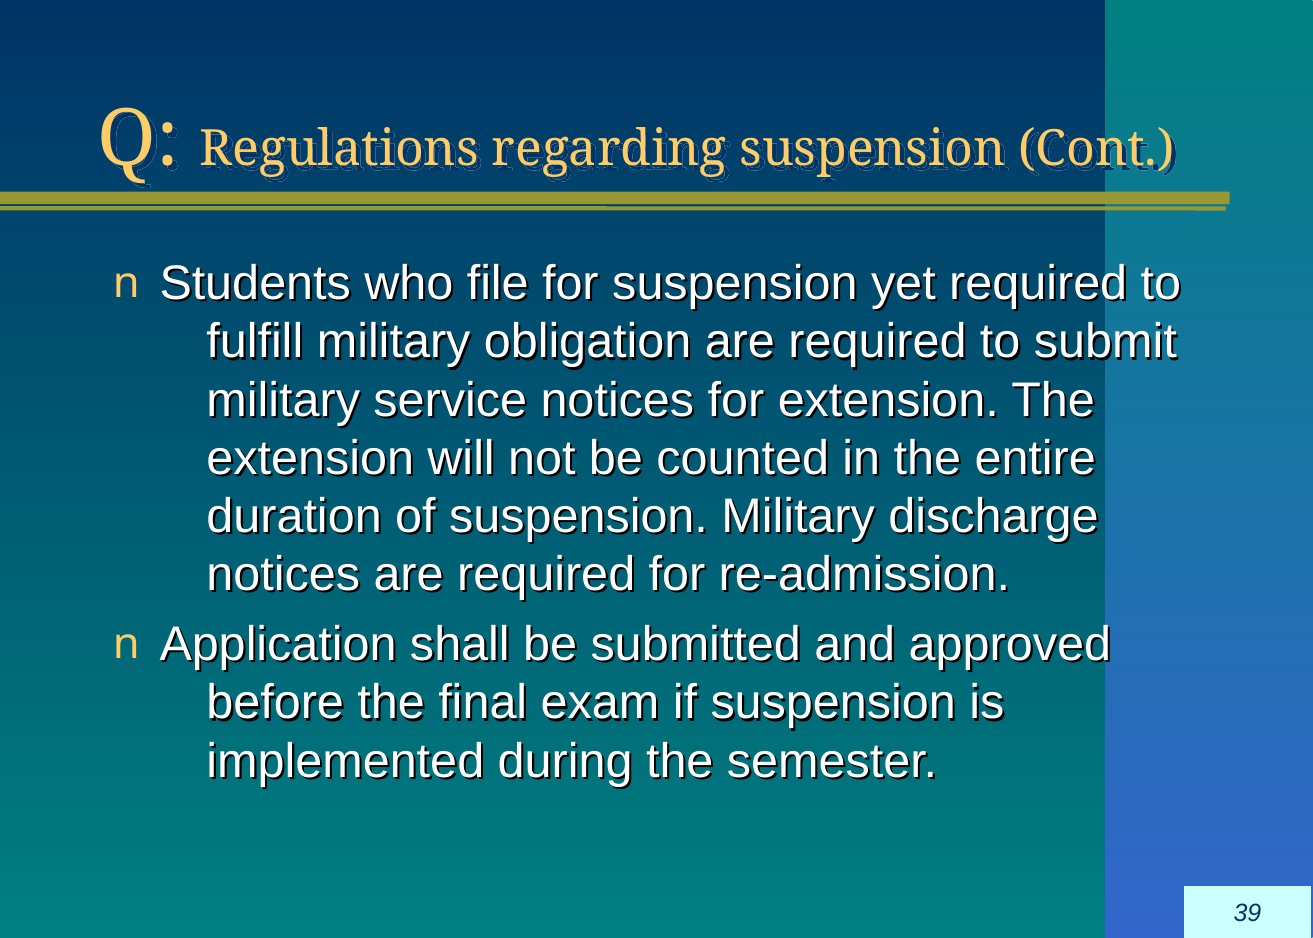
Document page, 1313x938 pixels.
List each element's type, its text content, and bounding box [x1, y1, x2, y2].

text_box [1105, 0, 1313, 938]
title Q: Regulations regarding suspension (Cont.) [84, 36, 1280, 188]
list Students who file for suspension yet required to fulfill military obligation are required to submit military service notices for extension. The extension will not be counted in the entire duration of suspension. Military discharge notices are required for re-admission. Application shall be submitted and approved before the final exam if suspension is implemented during the semester. [99, 244, 1201, 844]
text_box 39 [1185, 887, 1310, 937]
